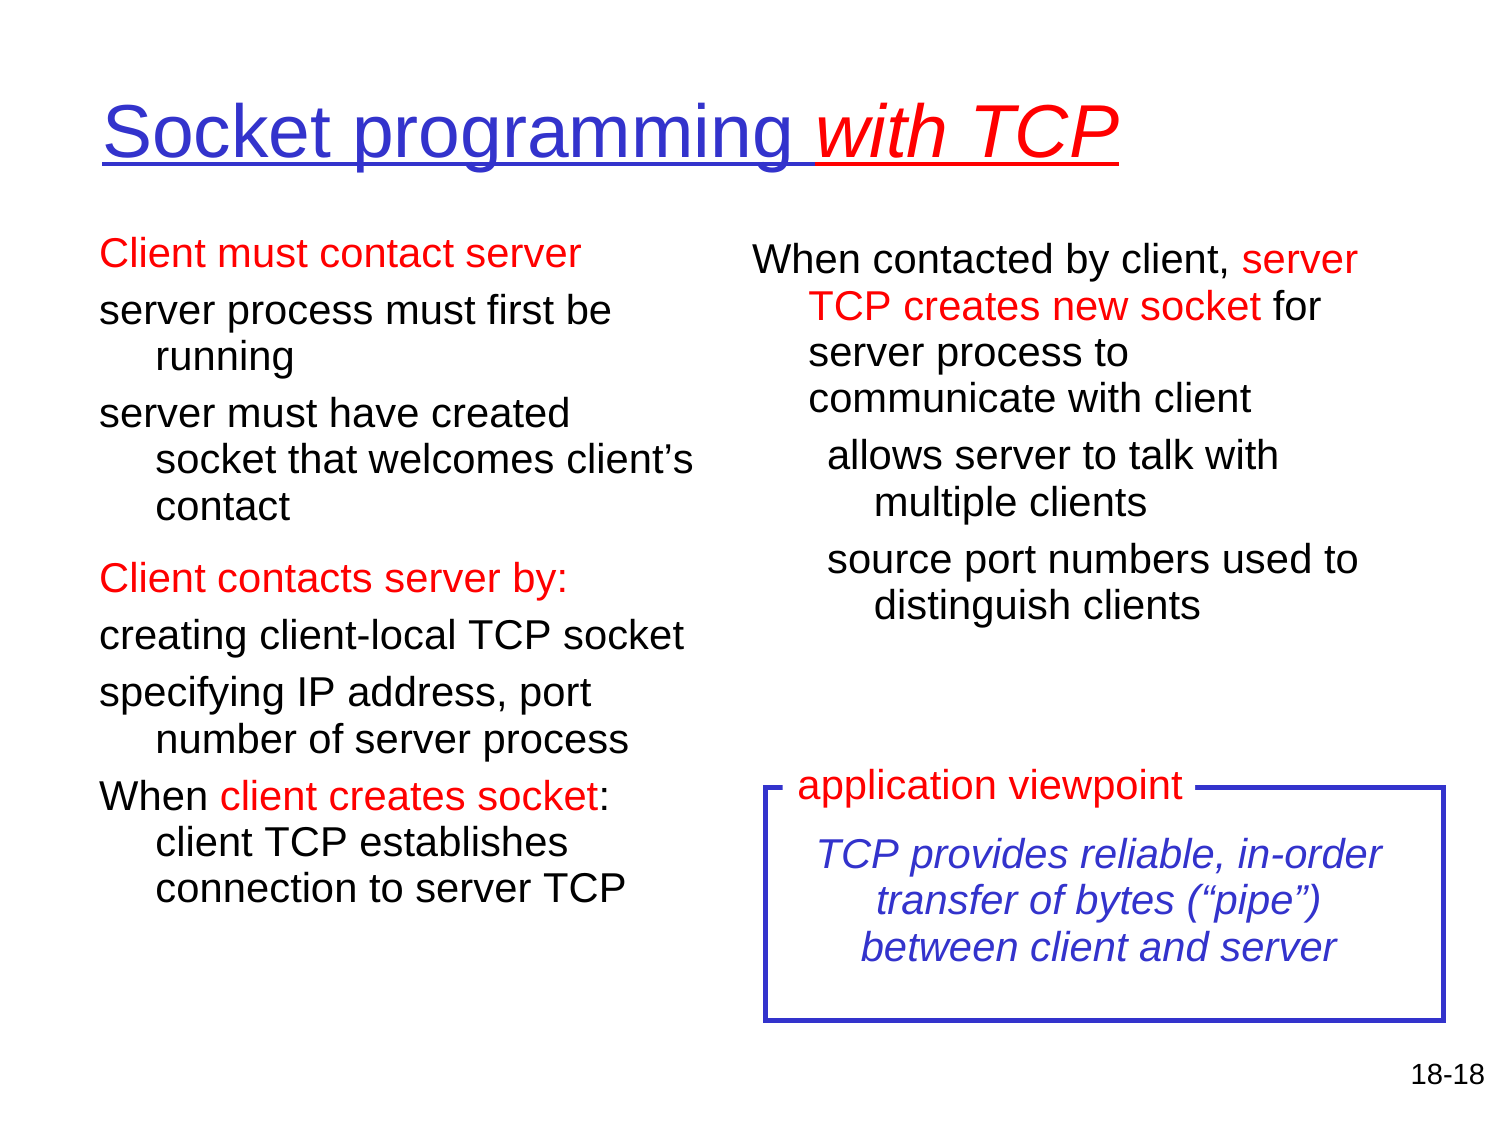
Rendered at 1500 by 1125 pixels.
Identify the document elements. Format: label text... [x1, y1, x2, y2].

text_box TCP provides reliable, in-order transfer of bytes (“pipe”) between client and server [800, 822, 1398, 978]
title Socket programming with TCP [87, 37, 1363, 225]
list When contacted by client, server TCP creates new socket for server process to communicate with client allows server to talk with multiple clients source port numbers used to distinguish clients [737, 228, 1388, 721]
text_box application viewpoint [782, 753, 1198, 816]
list Client must contact server server process must first be running server must have created socket that welcomes client’s contact Client contacts server by: creating client-local TCP socket specifying IP address, port number of server process When client creates socket: client TCP establishes connection to server TCP [84, 221, 710, 1023]
